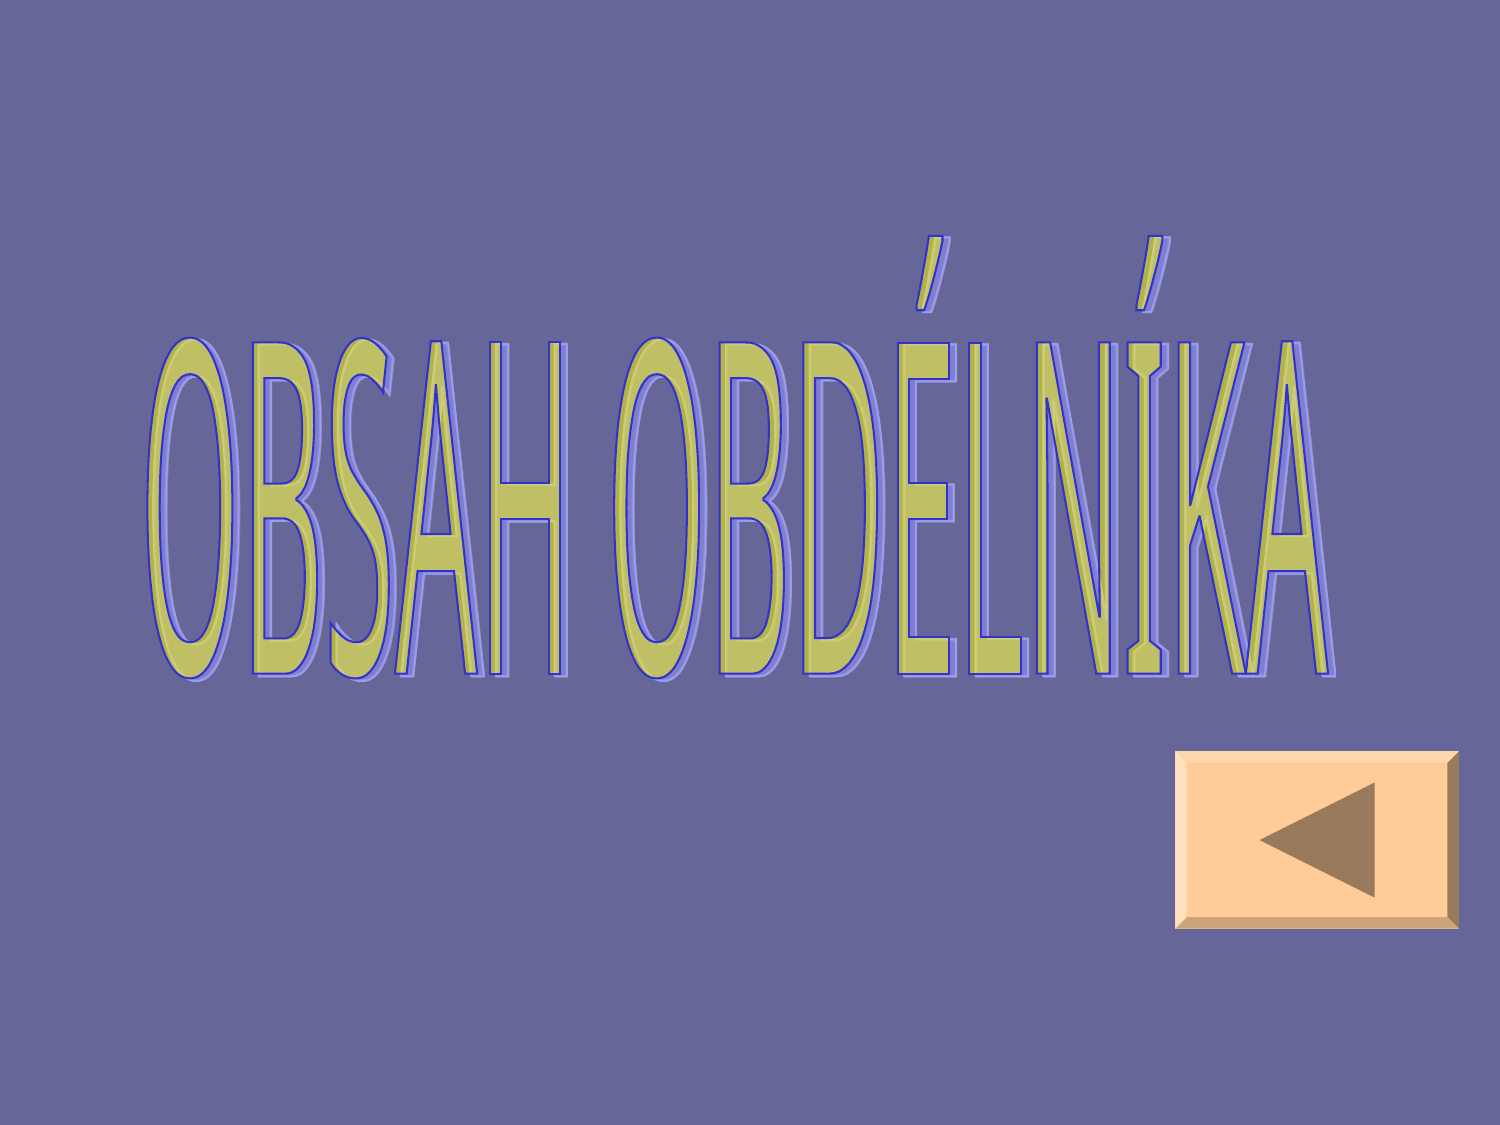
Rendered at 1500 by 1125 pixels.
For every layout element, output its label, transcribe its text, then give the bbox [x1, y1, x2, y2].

text_box OBSAH OBDÉLNÍKA [969, 342, 1022, 674]
text_box OBSAH OBDÉLNÍKA [252, 342, 318, 674]
text_box OBSAH OBDÉLNÍKA [147, 337, 233, 679]
text_box OBSAH OBDÉLNÍKA [1127, 342, 1161, 674]
text_box OBSAH OBDÉLNÍKA [719, 342, 784, 674]
text_box OBSAH OBDÉLNÍKA [1036, 342, 1110, 674]
text_box OBSAH OBDÉLNÍKA [1136, 235, 1163, 311]
text_box OBSAH OBDÉLNÍKA [394, 341, 478, 674]
text_box OBSAH OBDÉLNÍKA [803, 342, 878, 674]
text_box OBSAH OBDÉLNÍKA [330, 337, 389, 679]
text_box [1176, 751, 1459, 929]
text_box OBSAH OBDÉLNÍKA [614, 337, 700, 679]
text_box OBSAH OBDÉLNÍKA [897, 342, 950, 674]
text_box OBSAH OBDÉLNÍKA [489, 342, 561, 674]
text_box OBSAH OBDÉLNÍKA [916, 235, 943, 311]
text_box OBSAH OBDÉLNÍKA [1178, 341, 1329, 674]
